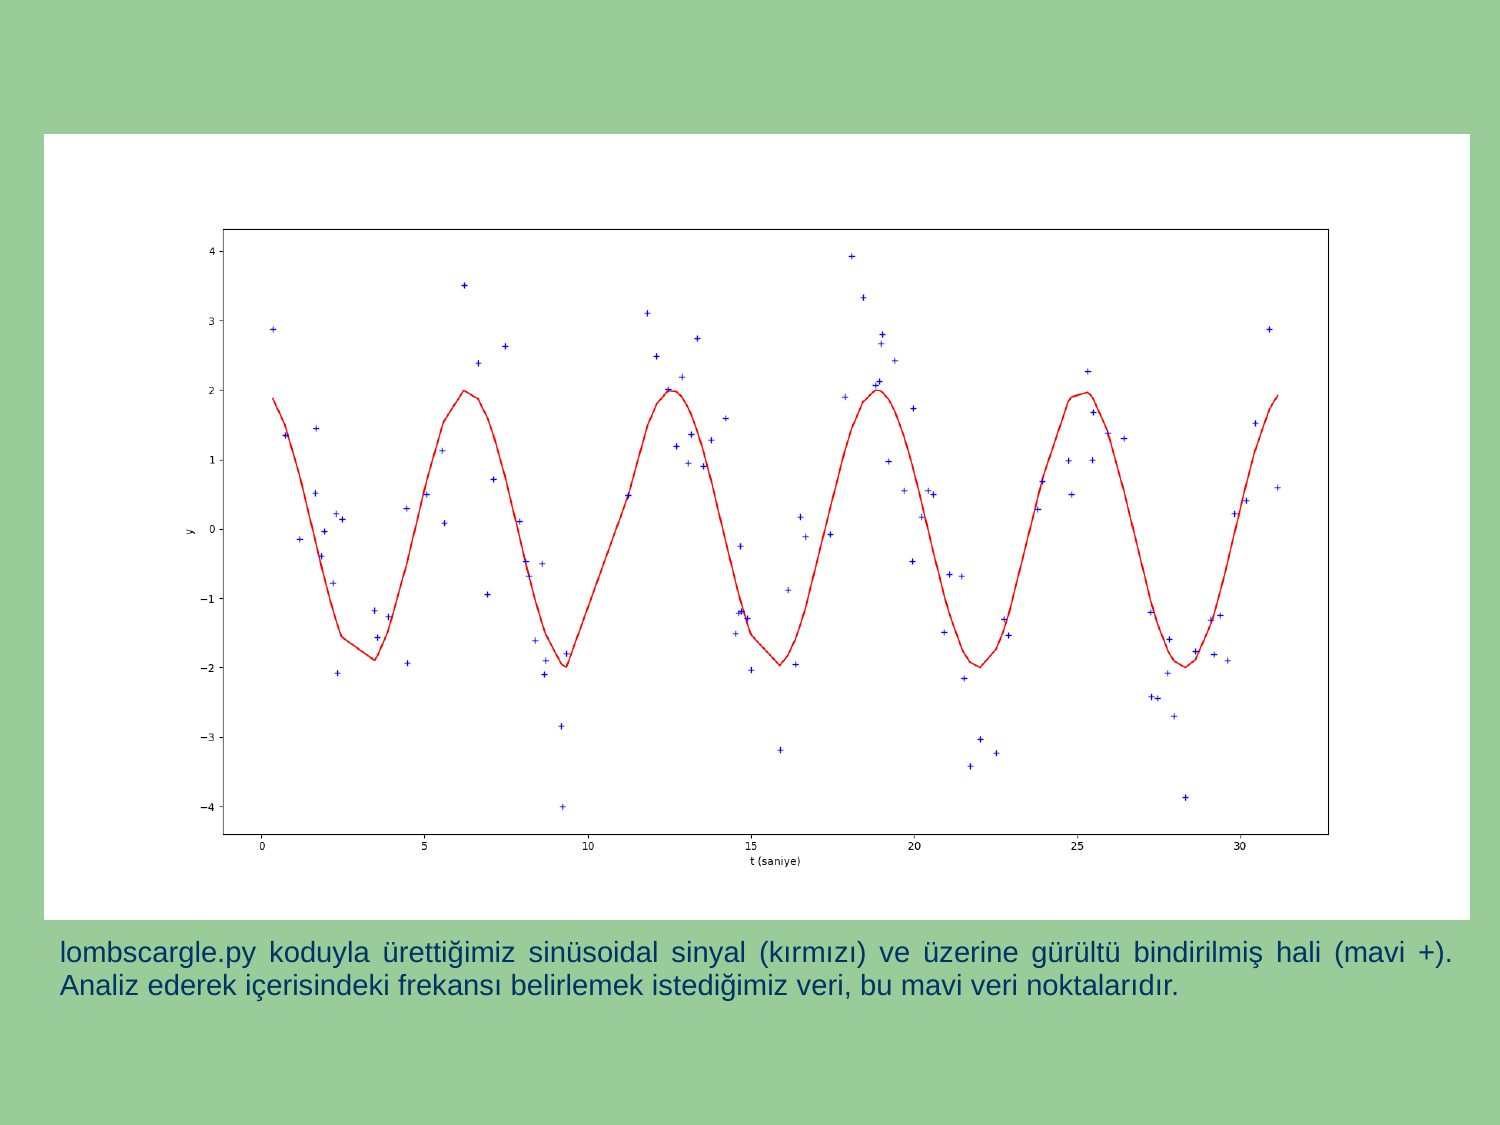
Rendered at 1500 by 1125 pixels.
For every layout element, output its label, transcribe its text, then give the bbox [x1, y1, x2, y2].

text_box lombscargle.py koduyla ürettiğimiz sinüsoidal sinyal (kırmızı) ve üzerine gürültü bindirilmiş hali (mavi +). Analiz ederek içerisindeki frekansı belirlemek istediğimiz veri, bu mavi veri noktalarıdır. [45, 928, 1471, 1042]
picture [44, 134, 1470, 920]
